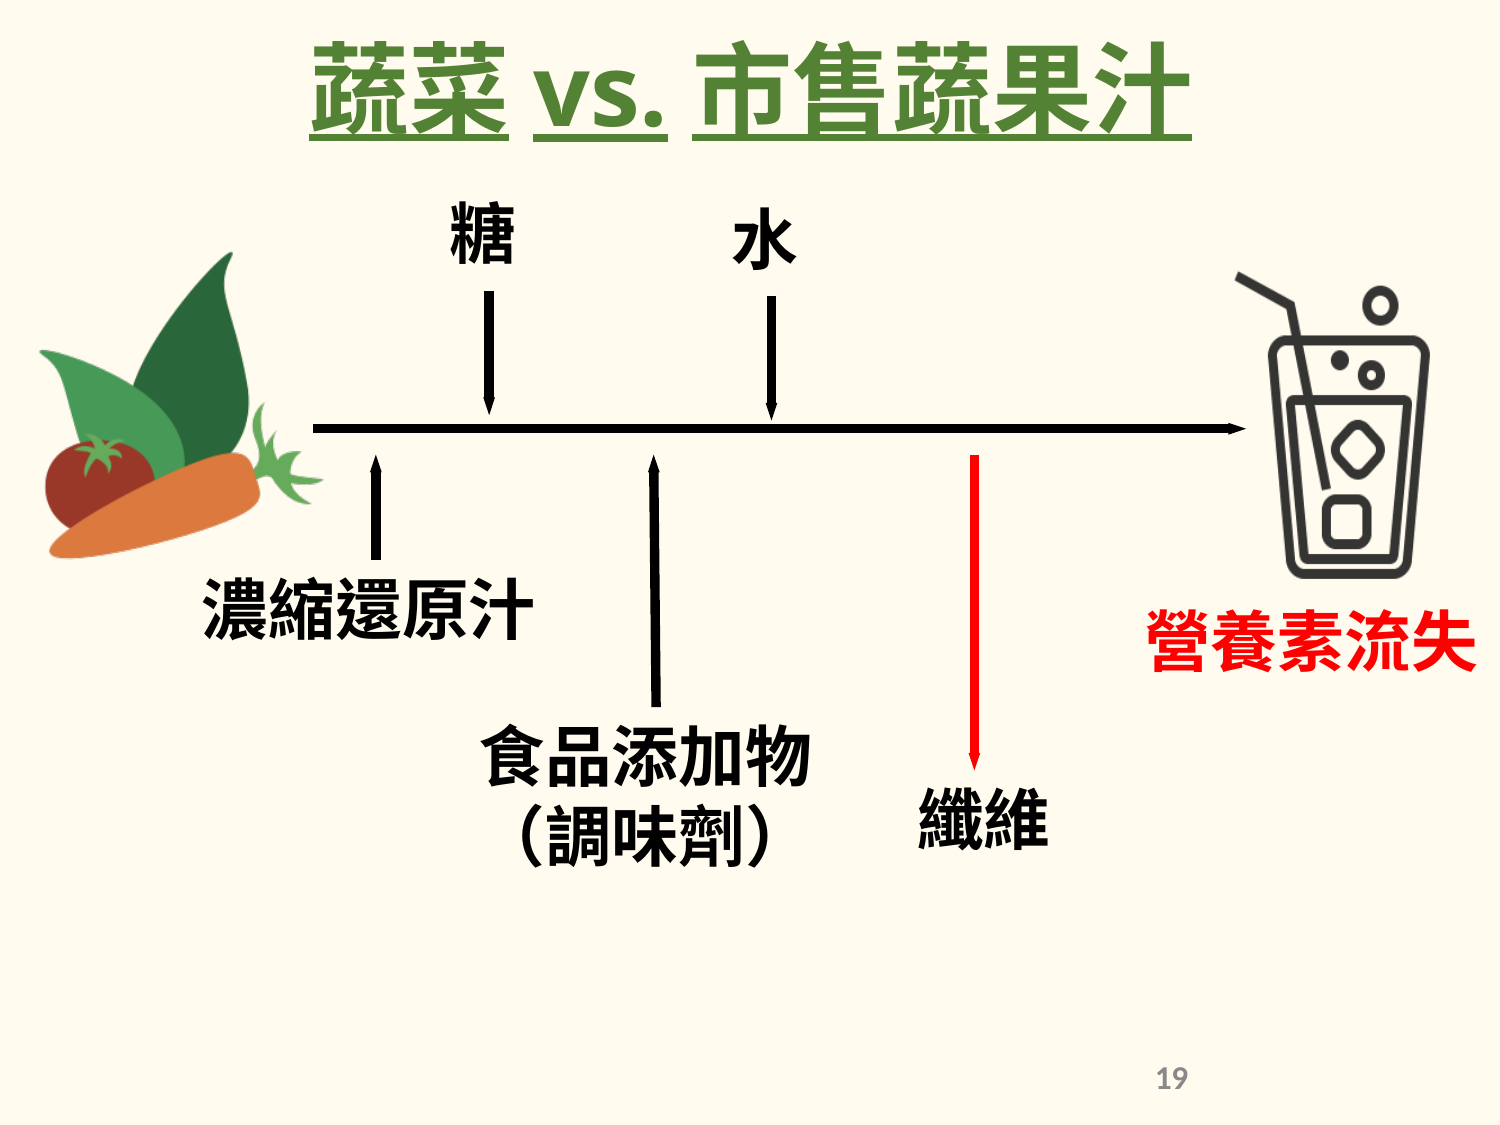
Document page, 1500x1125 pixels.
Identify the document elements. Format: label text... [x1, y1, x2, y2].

text_box 蔬菜vs.市售蔬果汁 [59, 19, 1442, 156]
text_box 糖 [419, 184, 547, 281]
picture [1187, 266, 1475, 584]
text_box 水 [716, 190, 844, 287]
text_box 營養素流失 [1129, 592, 1497, 689]
text_box 濃縮還原汁 [186, 560, 619, 656]
picture [29, 237, 334, 574]
text_box 19 [1139, 1046, 1478, 1107]
text_box 纖維 [875, 770, 1093, 867]
text_box 食品添加物 （調味劑） [463, 707, 896, 884]
